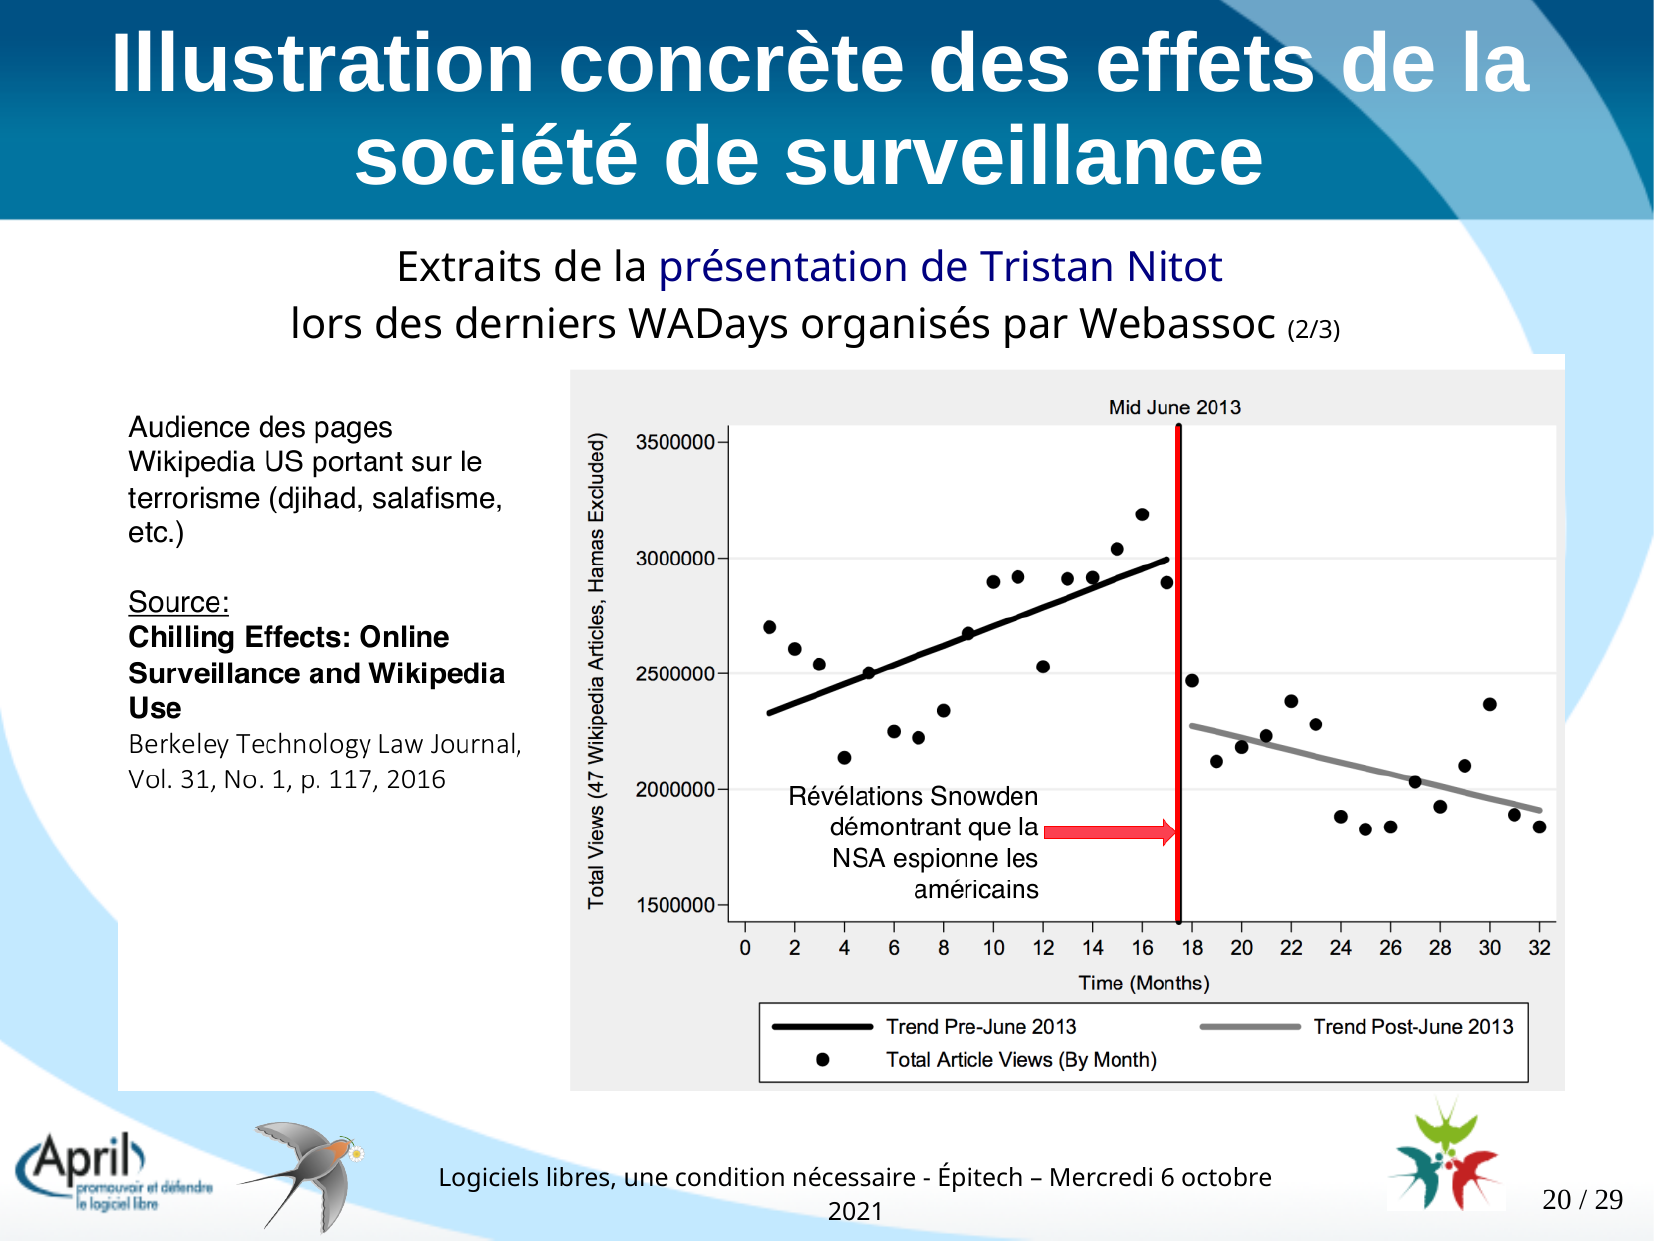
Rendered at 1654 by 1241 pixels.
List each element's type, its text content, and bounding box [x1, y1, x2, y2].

picture [0, 0, 1654, 229]
title Illustration concrète des effets de la société de surveillance [76, 5, 1565, 213]
picture [0, 354, 1654, 1241]
text_box Extraits de la présentation de Tristan Nitot lors des derniers WADays organisés par Webassoc (2/3) [0, 229, 1654, 355]
